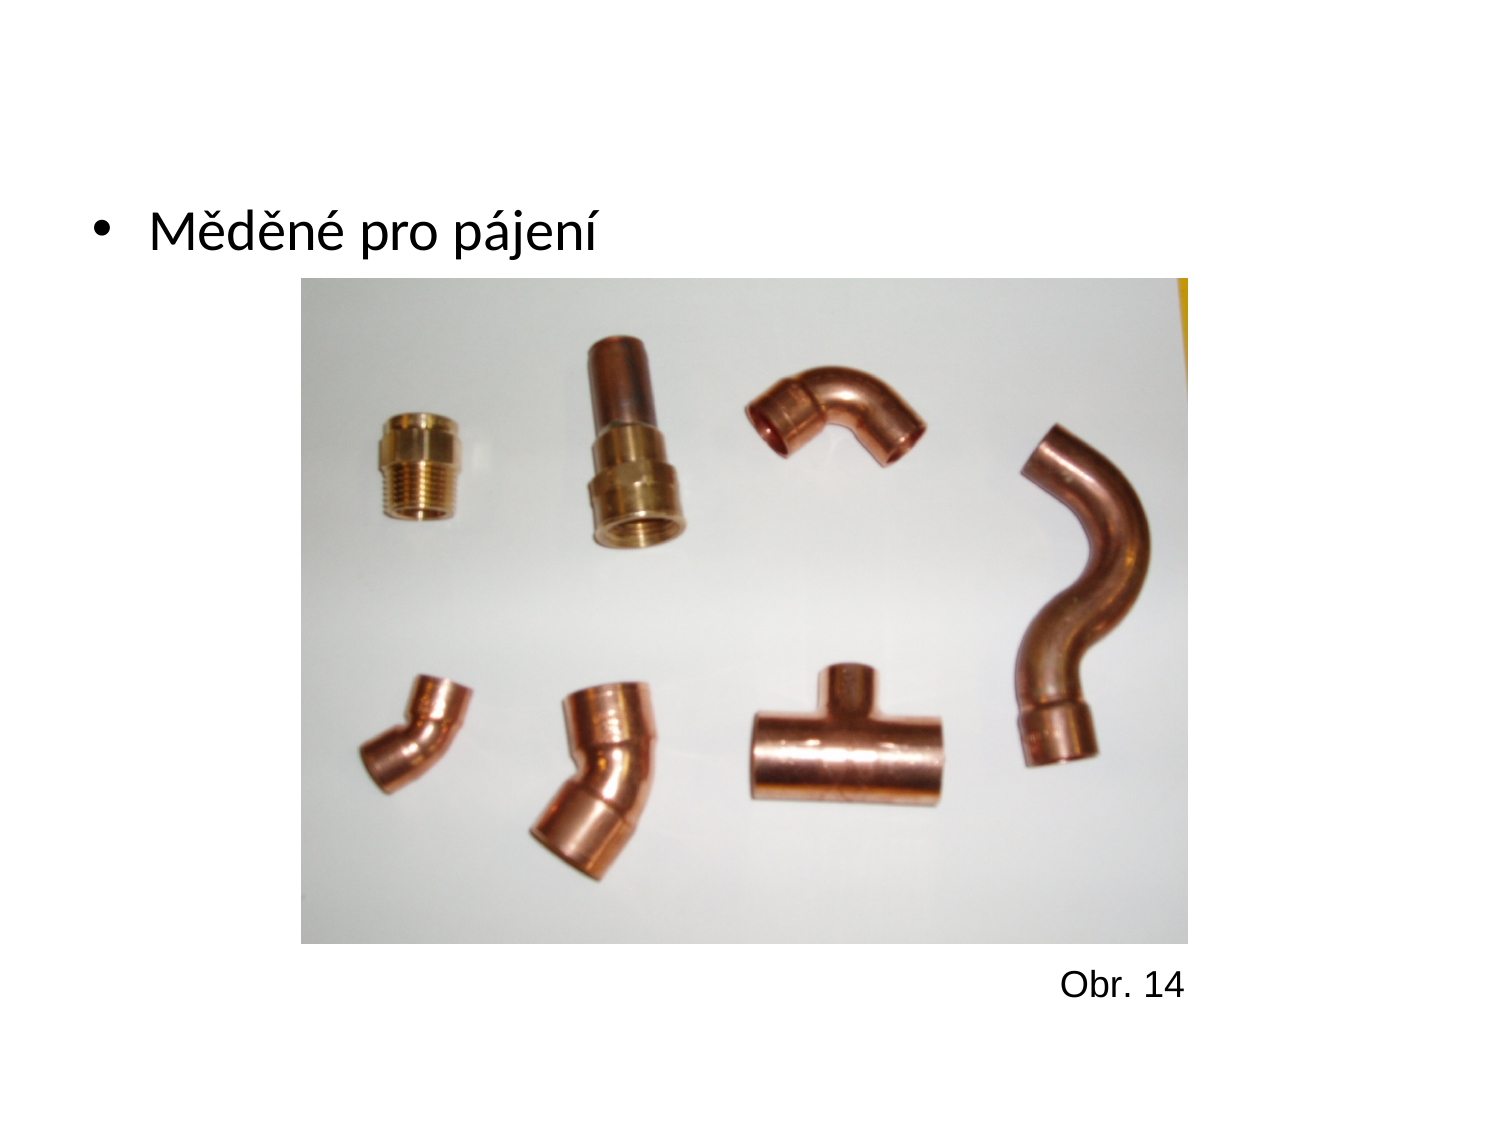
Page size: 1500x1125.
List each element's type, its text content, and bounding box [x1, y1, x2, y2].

picture [301, 278, 1188, 944]
text_box Obr. 14 [1045, 952, 1200, 1013]
list Měděné pro pájení [76, 184, 1427, 1010]
